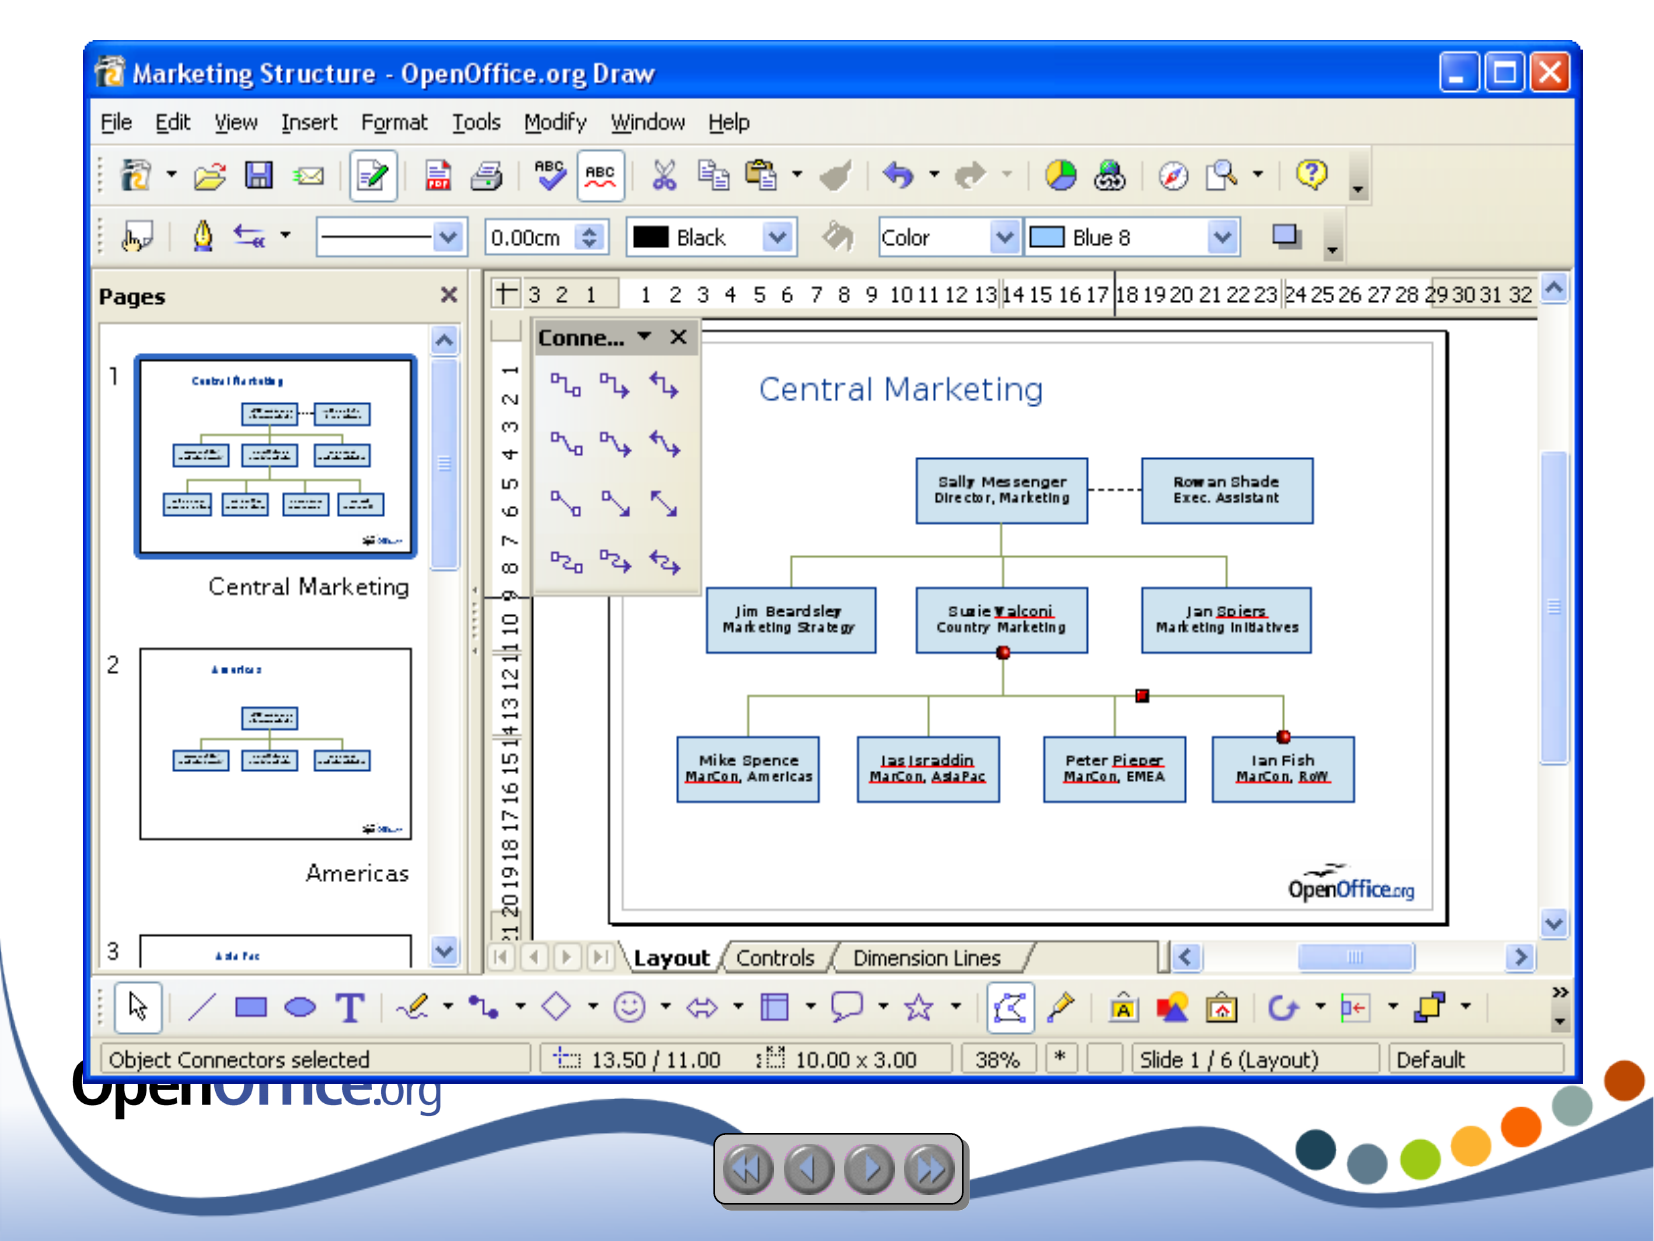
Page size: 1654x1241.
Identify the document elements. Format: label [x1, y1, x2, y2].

picture [0, 40, 1654, 1241]
text_box [714, 1133, 963, 1204]
